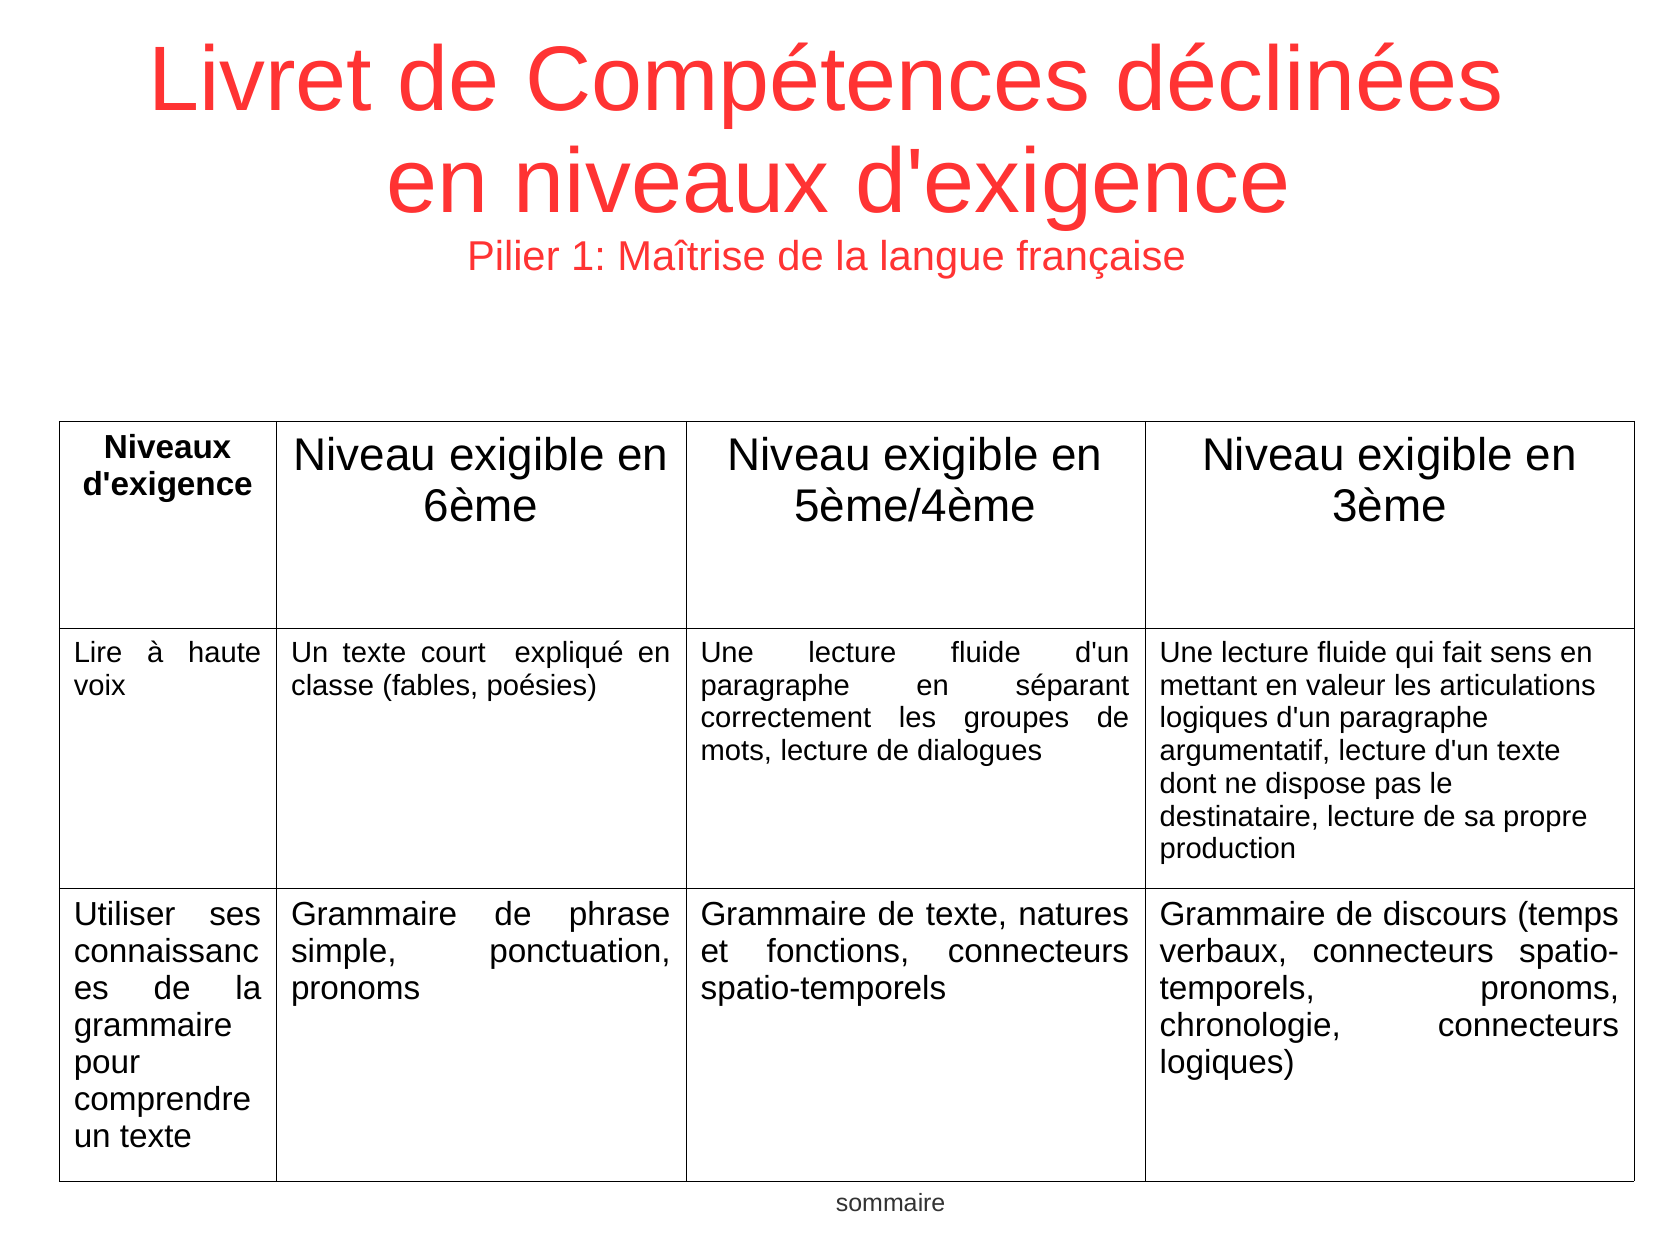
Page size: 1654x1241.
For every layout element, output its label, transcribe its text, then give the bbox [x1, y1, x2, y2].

table_cell Grammaire de discours (temps verbaux, connecteurs spatio-temporels, pronoms, chronologie, connecteurs logiques) [1146, 889, 1634, 1181]
table_cell Un texte court expliqué en classe (fables, poésies) [277, 629, 686, 888]
table_cell Grammaire de texte, natures et fonctions, connecteurs spatio-temporels [687, 889, 1145, 1181]
table_cell Grammaire de phrase simple, ponctuation, pronoms [277, 889, 686, 1181]
table_cell Une lecture fluide qui fait sens en mettant en valeur les articulations logiques d'un paragraphe argumentatif, lecture d'un texte dont ne dispose pas le destinataire, lecture de sa propre production [1146, 629, 1634, 888]
table_header Niveaux d'exigence [60, 422, 276, 628]
table_header Niveau exigible en 6ème [277, 422, 686, 628]
table_header Niveau exigible en 5ème/4ème [687, 422, 1145, 628]
table_cell Une lecture fluide d'un paragraphe en séparant correctement les groupes de mots, lecture de dialogues [687, 629, 1145, 888]
table_header Niveau exigible en 3ème [1146, 422, 1634, 628]
title Livret de Compétences déclinées en niveaux d'exigence Pilier 1: Maîtrise de la langue française [82, 27, 1571, 279]
table_cell Utiliser ses connaissances de la grammaire pour comprendre un texte [60, 889, 276, 1181]
table_cell Lire à haute voix [60, 629, 276, 888]
text_box sommaire [739, 1181, 1042, 1224]
